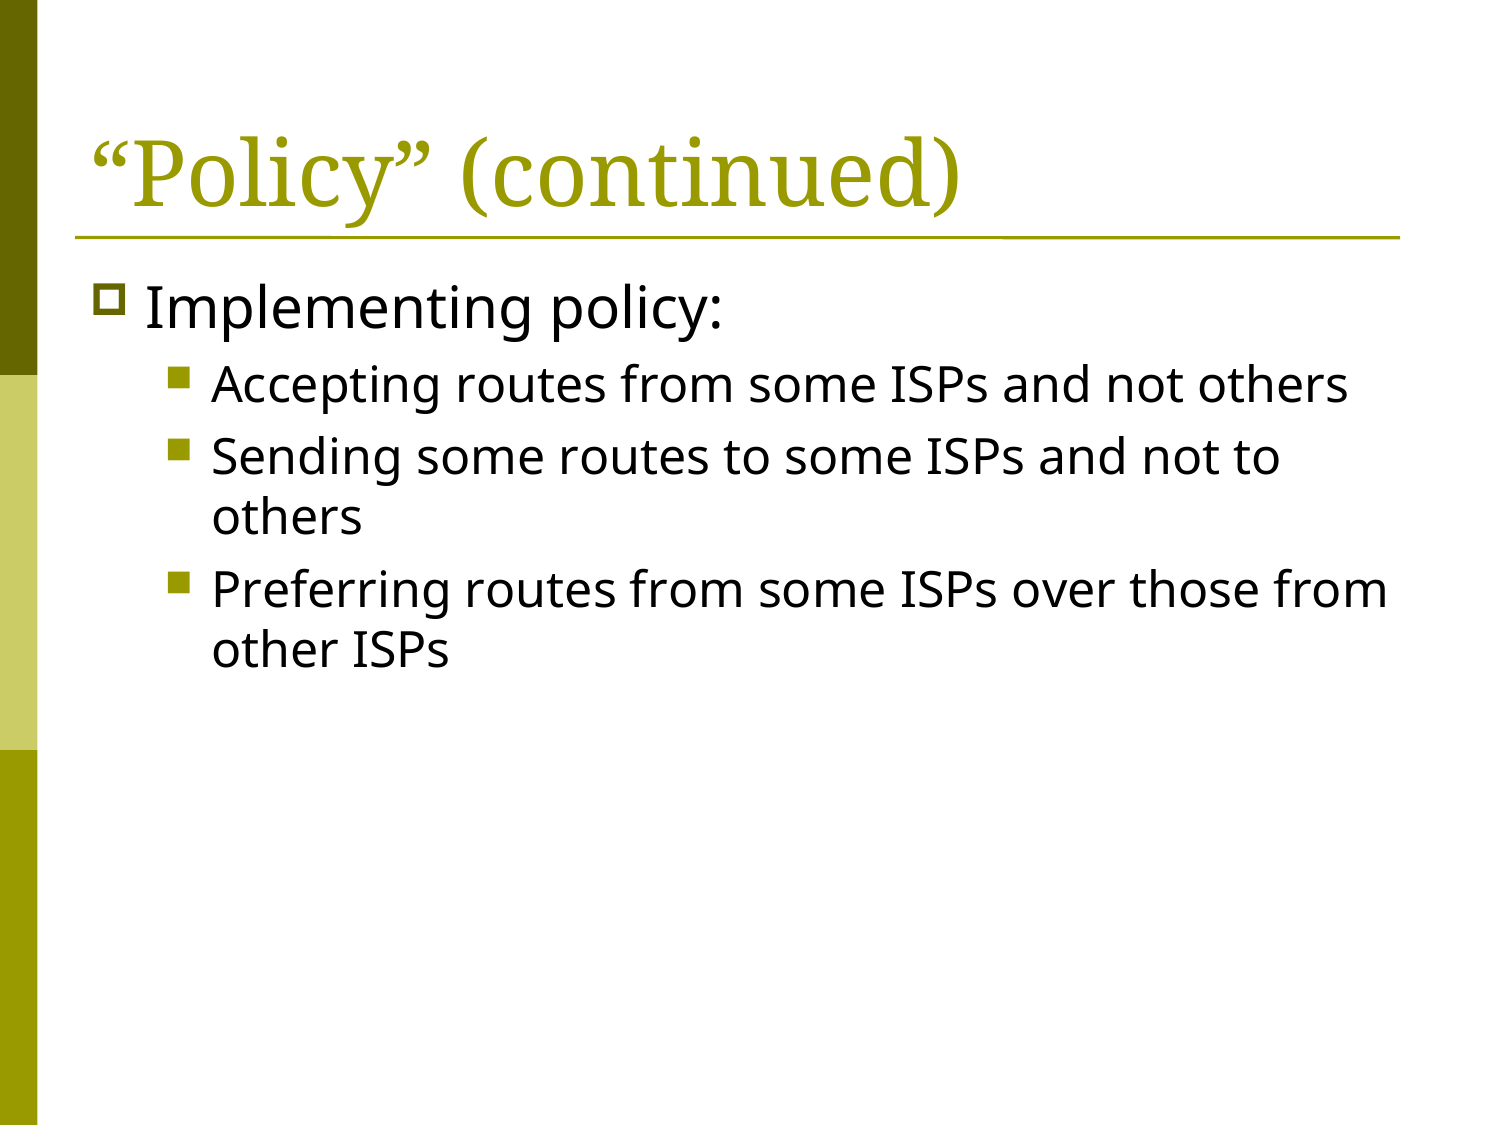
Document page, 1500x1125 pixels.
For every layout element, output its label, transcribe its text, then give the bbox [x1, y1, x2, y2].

title “Policy” (continued) [75, 45, 1426, 233]
list Implementing policy: Accepting routes from some ISPs and not others Sending some routes to some ISPs and not to others Preferring routes from some ISPs over those from other ISPs [75, 262, 1426, 1006]
